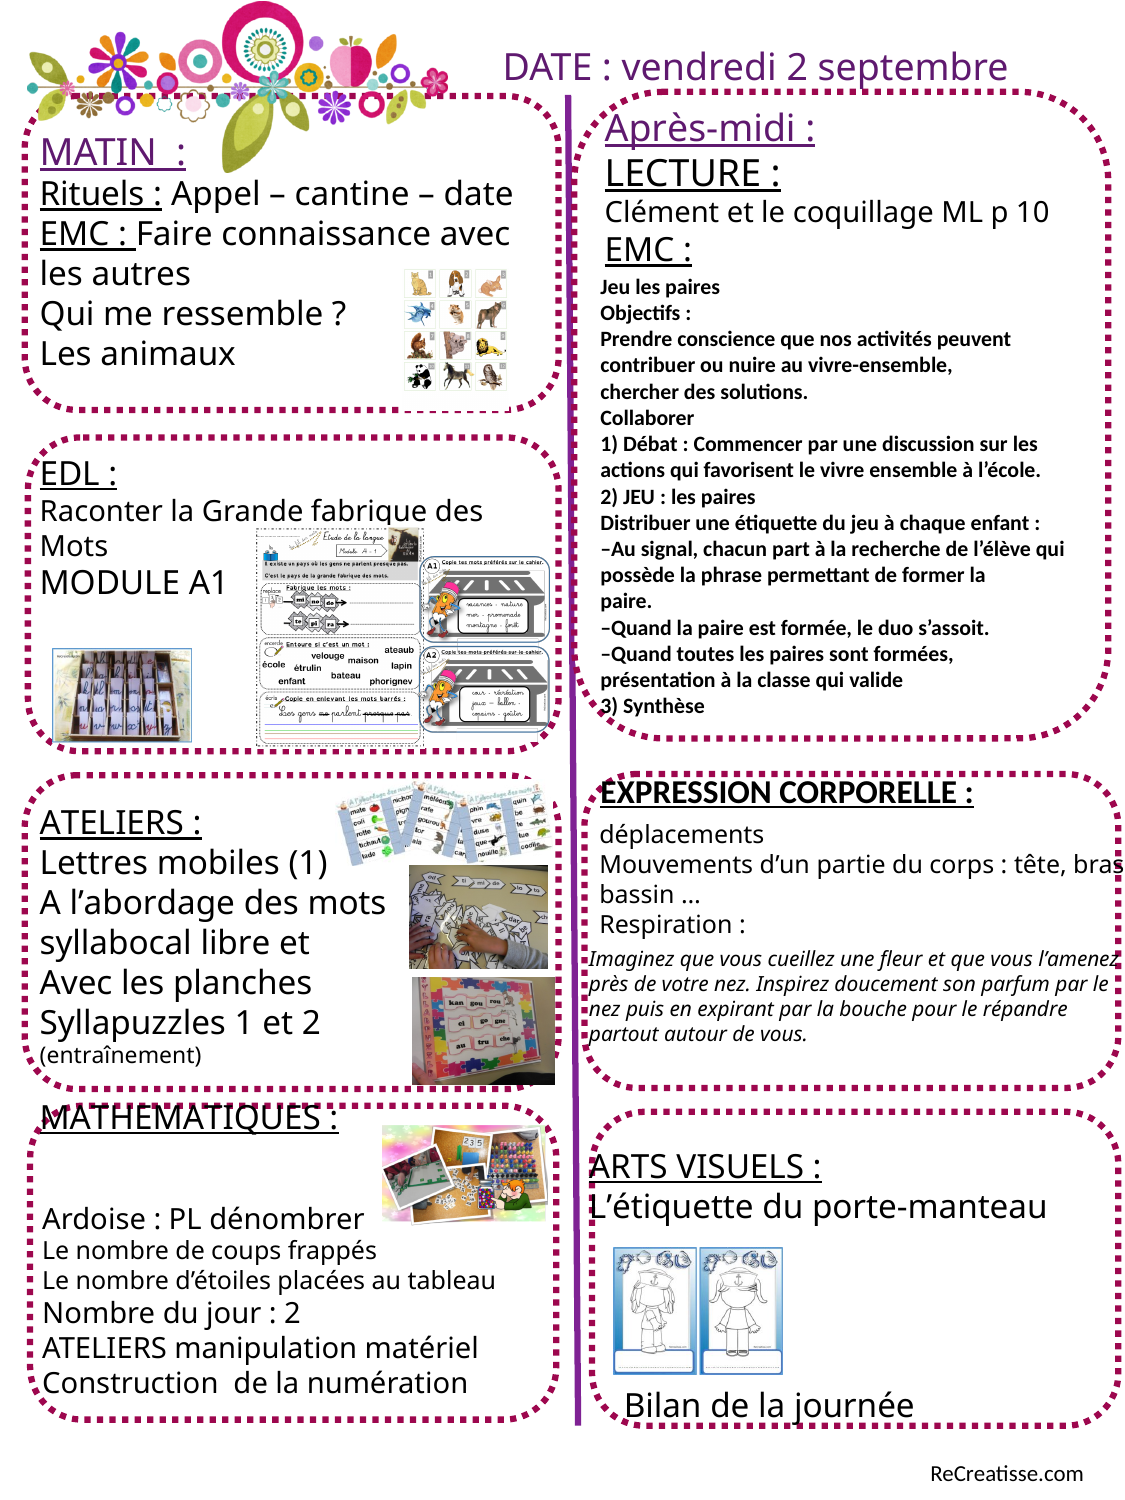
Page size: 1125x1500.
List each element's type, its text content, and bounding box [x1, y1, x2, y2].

picture [335, 779, 553, 970]
picture [256, 525, 550, 749]
picture [613, 1247, 783, 1375]
text_box Imaginez que vous cueillez une fleur et que vous l’amenez près de votre nez. Inspirez doucement son parfum par le nez puis en expirant par la bouche pour le répandre partout autour de vous. ARTS VISUELS : L’étiquette du porte-manteau Bilan de la journée [574, 938, 1125, 1432]
text_box MATIN : Rituels : Appel – cantine – date EMC : Faire connaissance avec les autres Qui me ressemble ? Les animaux EDL : Raconter la Grande fabrique des Mots MODULE A1 ATELIERS : Lettres mobiles (1) A l’abordage des mots syllabocal libre et Avec les planches Syllapuzzles 1 et 2 (entraînement) MATHEMATIQUES : [25, 120, 572, 1251]
text_box ReCreatisse.com [915, 1451, 1099, 1493]
picture [27, 1, 448, 173]
text_box Après-midi : LECTURE : Clément et le coquillage ML p 10 EMC : [590, 96, 1116, 276]
text_box [48, 1407, 539, 1420]
picture [402, 268, 509, 411]
text_box déplacements Mouvements d’un partie du corps : tête, bras bassin … Respiration : [584, 771, 1125, 938]
picture [412, 977, 555, 1085]
text_box Jeu les paires Objectifs : Prendre conscience que nos activités peuvent contribuer ou nuire au vivre-ensemble, chercher des solutions. Collaborer 1) Débat : Commencer par une discussion sur les actions qui favorisent le vivre ensemble à l’école. 2) JEU : les paires Distribuer une étiquette du jeu à chaque enfant : –Au signal, chacun part à la recherche de l’élève qui possède la phrase permettant de former la paire. –Quand la paire est formée, le duo s’assoit. –Quand toutes les paires sont formées, présentation à la classe qui valide 3) Synthèse EXPRESSION CORPORELLE : [585, 239, 1090, 771]
picture [382, 1120, 548, 1229]
text_box [448, 96, 551, 120]
text_box Ardoise : PL dénombrer Le nombre de coups frappés Le nombre d’étoiles placées au tableau Nombre du jour : 2 ATELIERS manipulation matériel Construction de la numération [27, 1153, 574, 1407]
text_box [574, 130, 590, 692]
picture [52, 648, 192, 743]
text_box [1090, 276, 1109, 704]
text_box DATE : vendredi 2 septembre [488, 35, 1125, 95]
